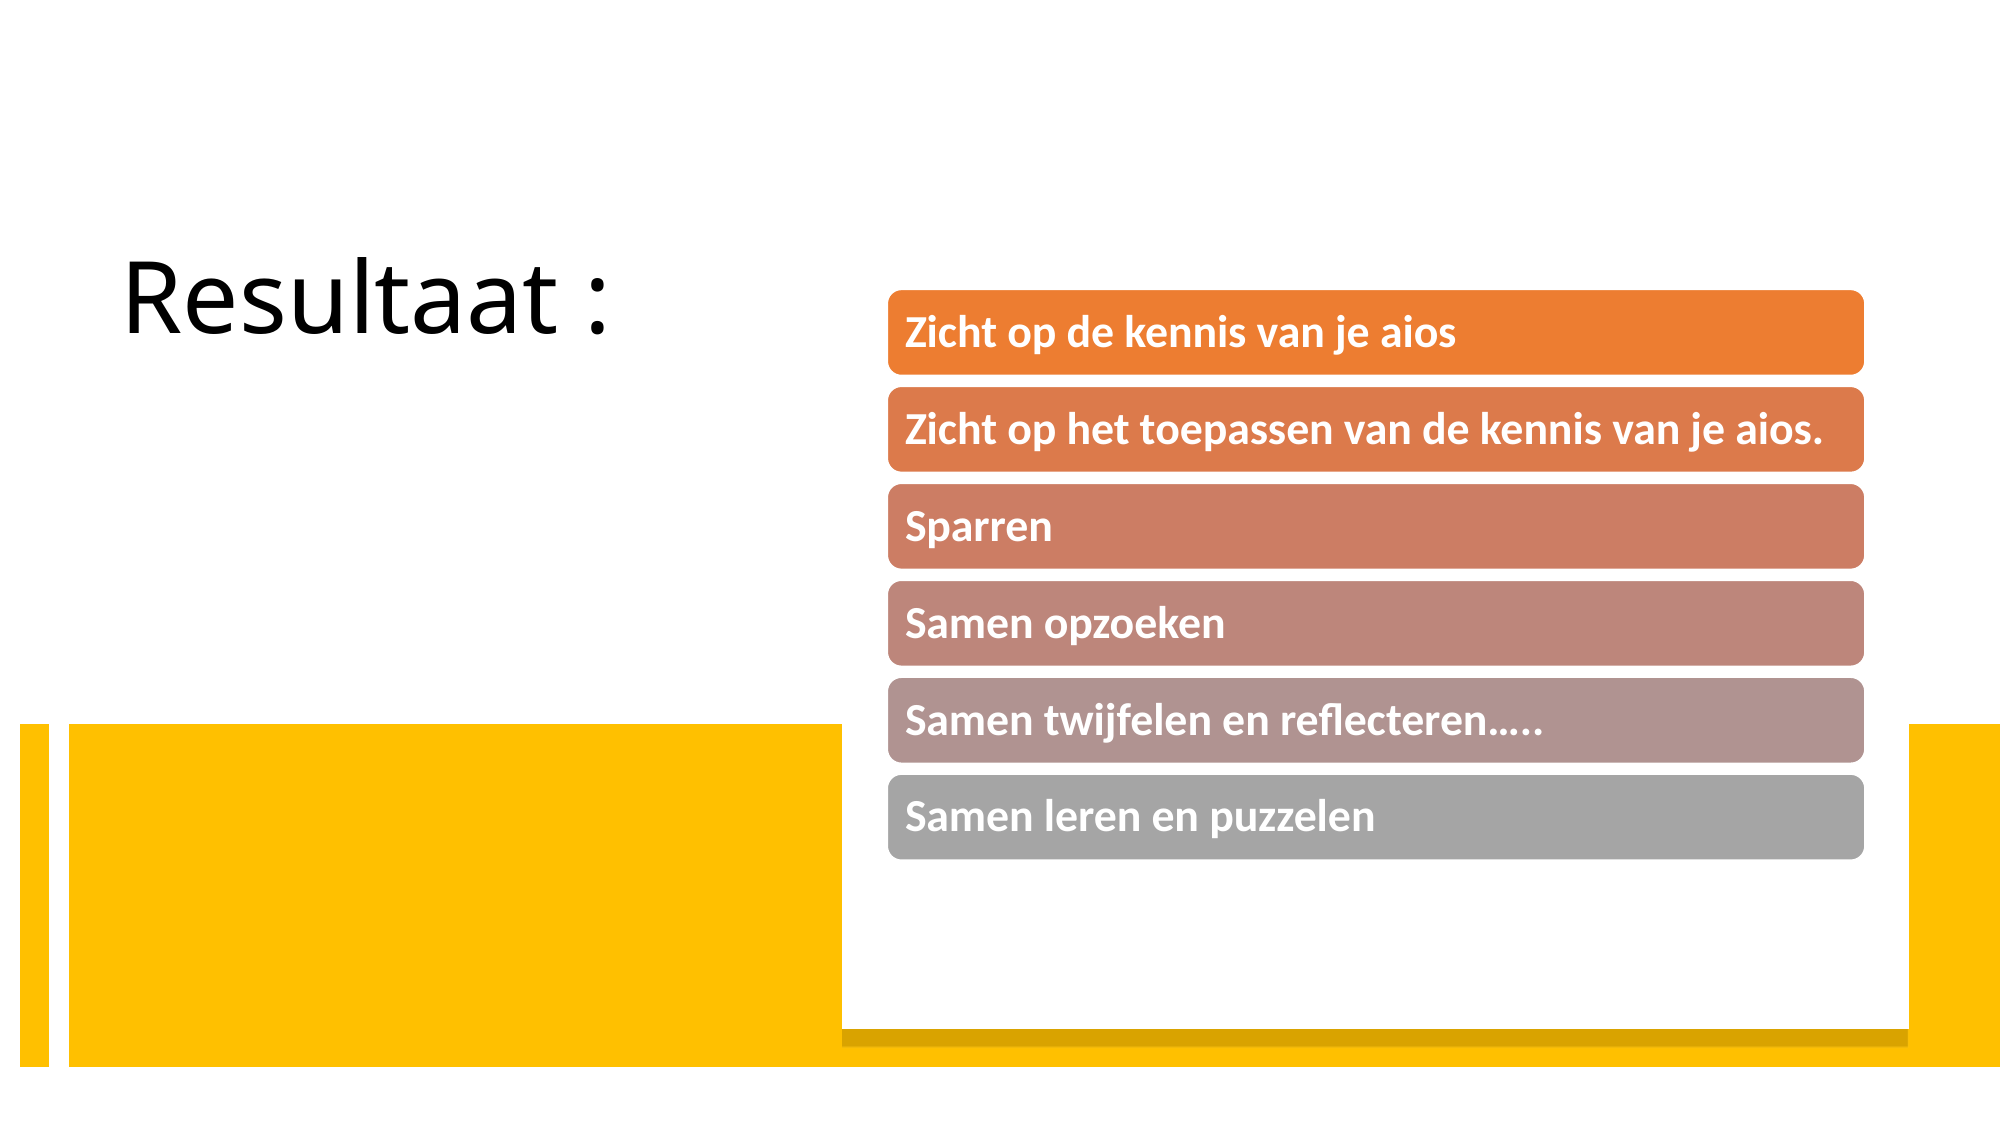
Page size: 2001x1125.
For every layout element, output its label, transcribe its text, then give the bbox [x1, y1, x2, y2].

text_box Zicht op de kennis van je aios [887, 289, 1866, 376]
text_box [0, 0, 2000, 1125]
text_box Zicht op het toepassen van de kennis van je aios. [887, 386, 1866, 473]
title Resultaat : [105, 239, 729, 682]
text_box Samen twijfelen en reflecteren….. [887, 676, 1866, 764]
text_box Samen opzoeken [887, 579, 1866, 667]
text_box Samen leren en puzzelen [887, 773, 1866, 861]
text_box Sparren [887, 483, 1866, 570]
